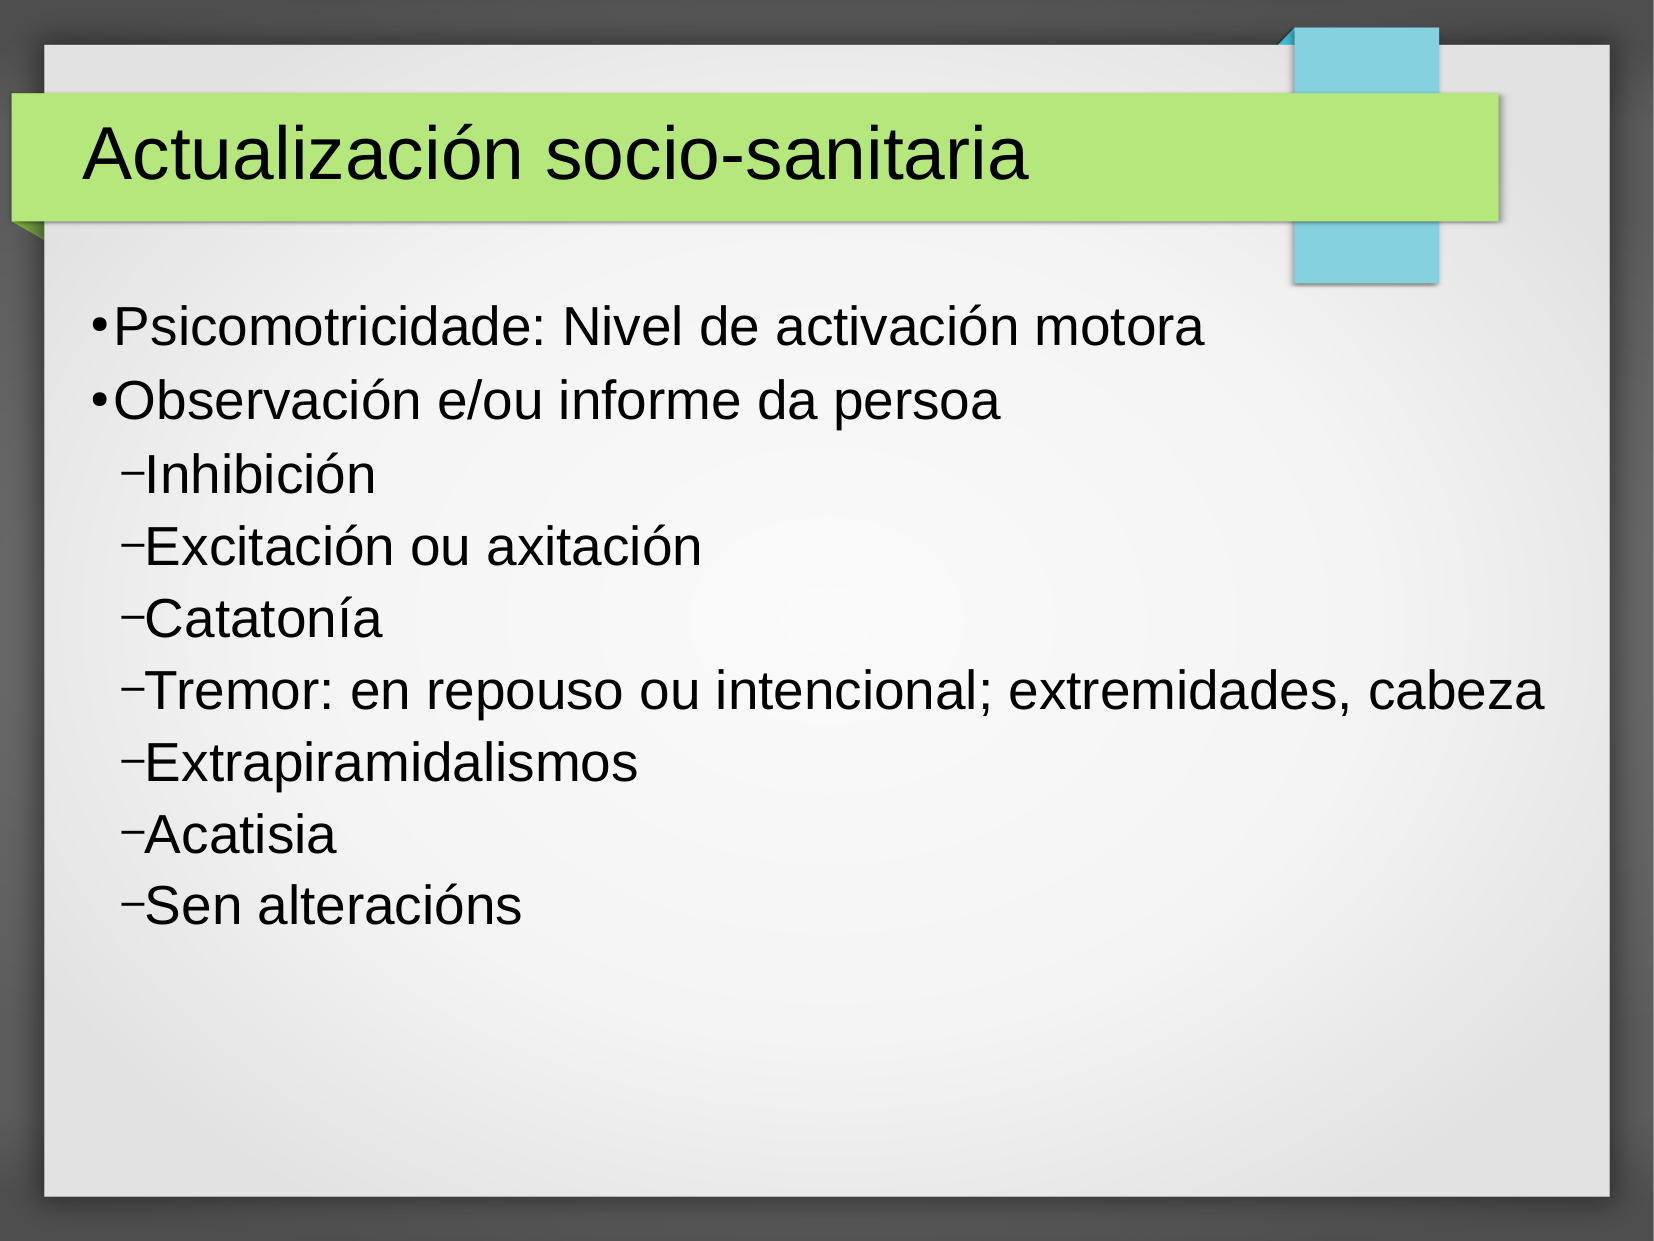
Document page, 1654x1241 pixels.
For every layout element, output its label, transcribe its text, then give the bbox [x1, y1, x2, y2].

title Actualización socio-sanitaria [82, 94, 1264, 213]
list Psicomotricidade: Nivel de activación motora Observación e/ou informe da persoa Inhibición Excitación ou axitación Catatonía Tremor: en repouso ou intencional; extremidades, cabeza Extrapiramidalismos Acatisia Sen alteracións [82, 295, 1571, 1015]
picture [0, 0, 1654, 1241]
